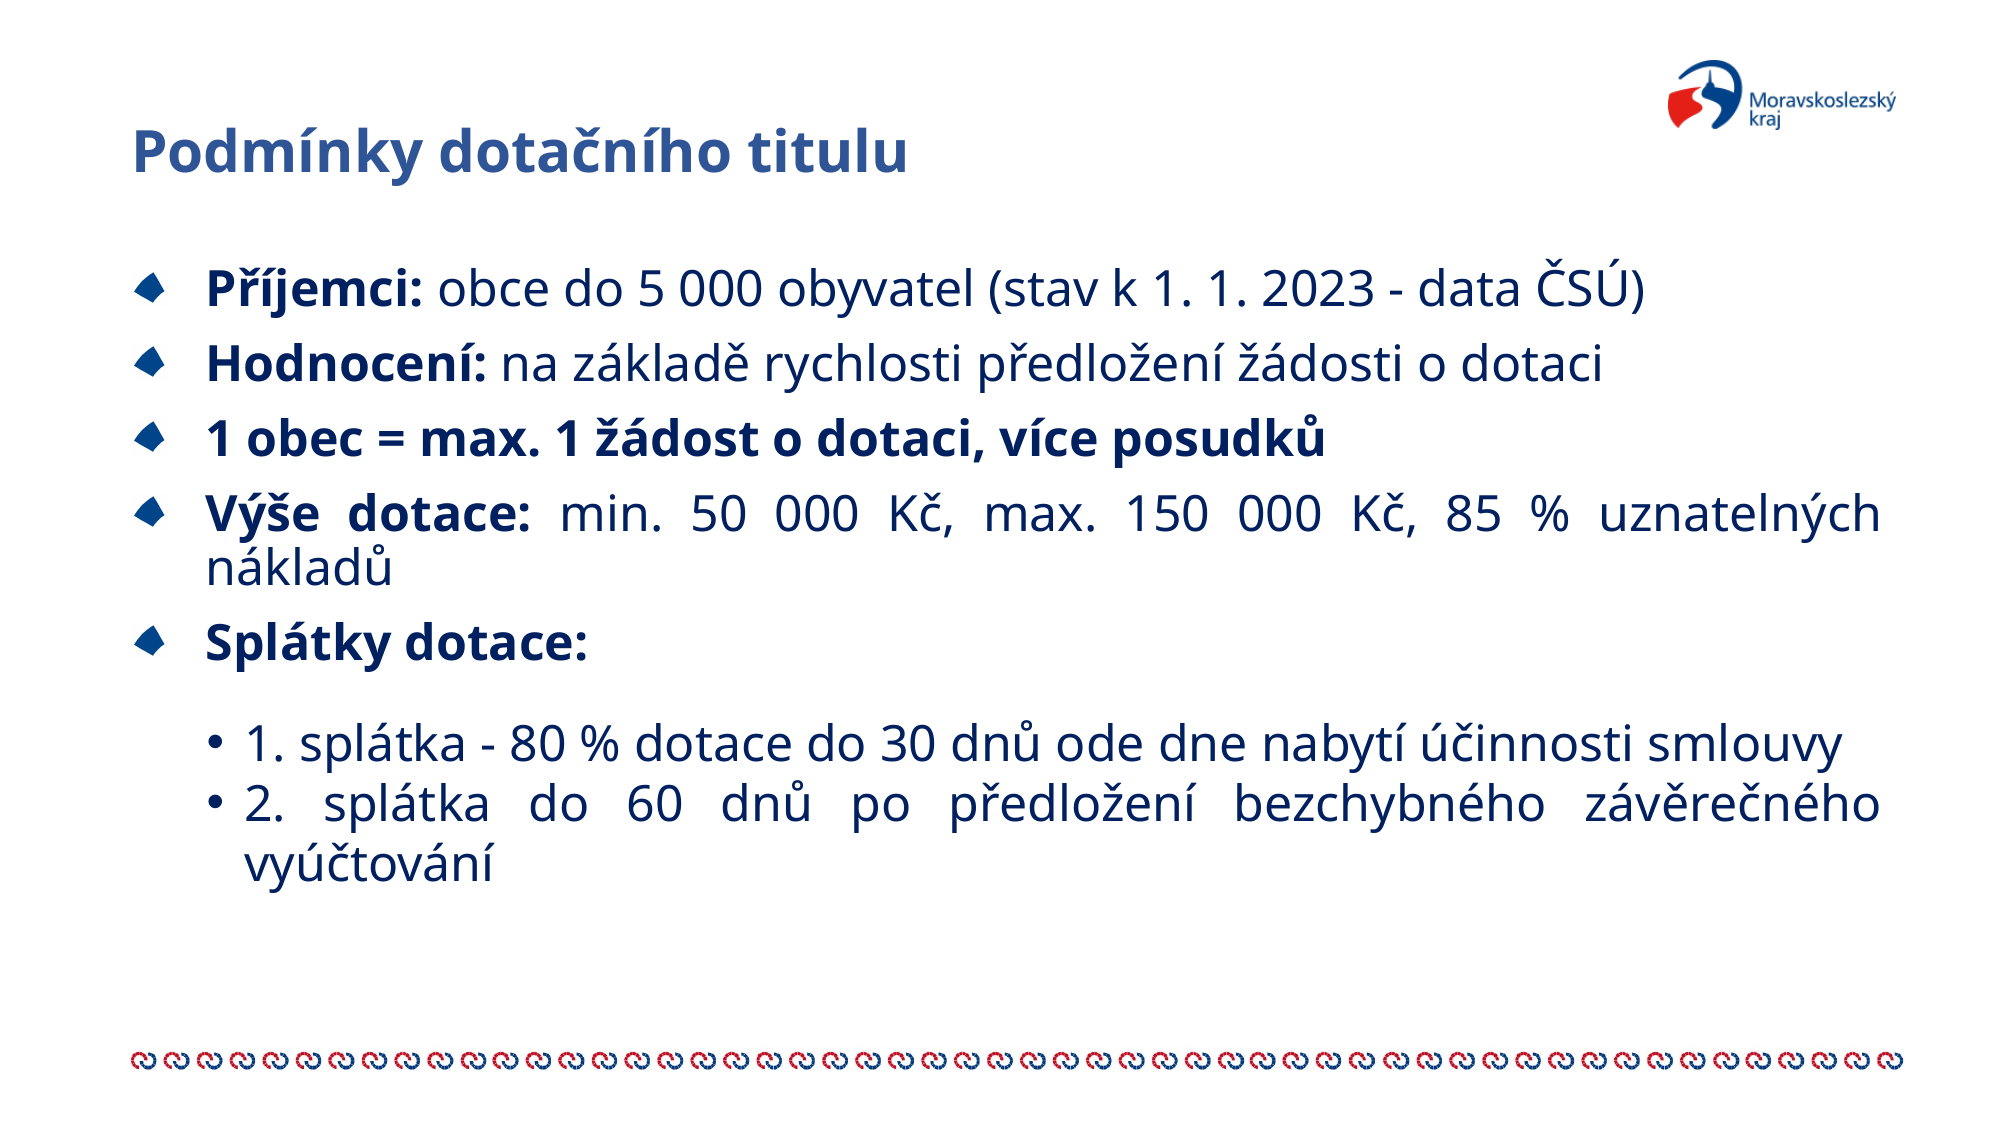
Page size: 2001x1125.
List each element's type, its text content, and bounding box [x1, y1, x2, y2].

picture [63, 1032, 1985, 1087]
picture [131, 344, 168, 380]
text_box Podmínky dotačního titulu [116, 107, 1938, 192]
text_box Příjemci: obce do 5 000 obyvatel (stav k 1. 1. 2023 - data ČSÚ) Hodnocení: na základě rychlosti předložení žádosti o dotaci 1 obec = max. 1 žádost o dotaci, více posudků Výše dotace: min. 50 000 Kč, max. 150 000 Kč, 85 % uznatelných nákladů Splátky dotace: 1. splátka - 80 % dotace do 30 dnů ode dne nabytí účinnosti smlouvy 2. splátka do 60 dnů po předložení bezchybného závěrečného vyúčtování [116, 256, 1898, 1052]
picture [131, 270, 168, 306]
picture [131, 419, 168, 455]
picture [131, 623, 168, 659]
picture [131, 494, 168, 530]
picture [1668, 60, 1896, 107]
